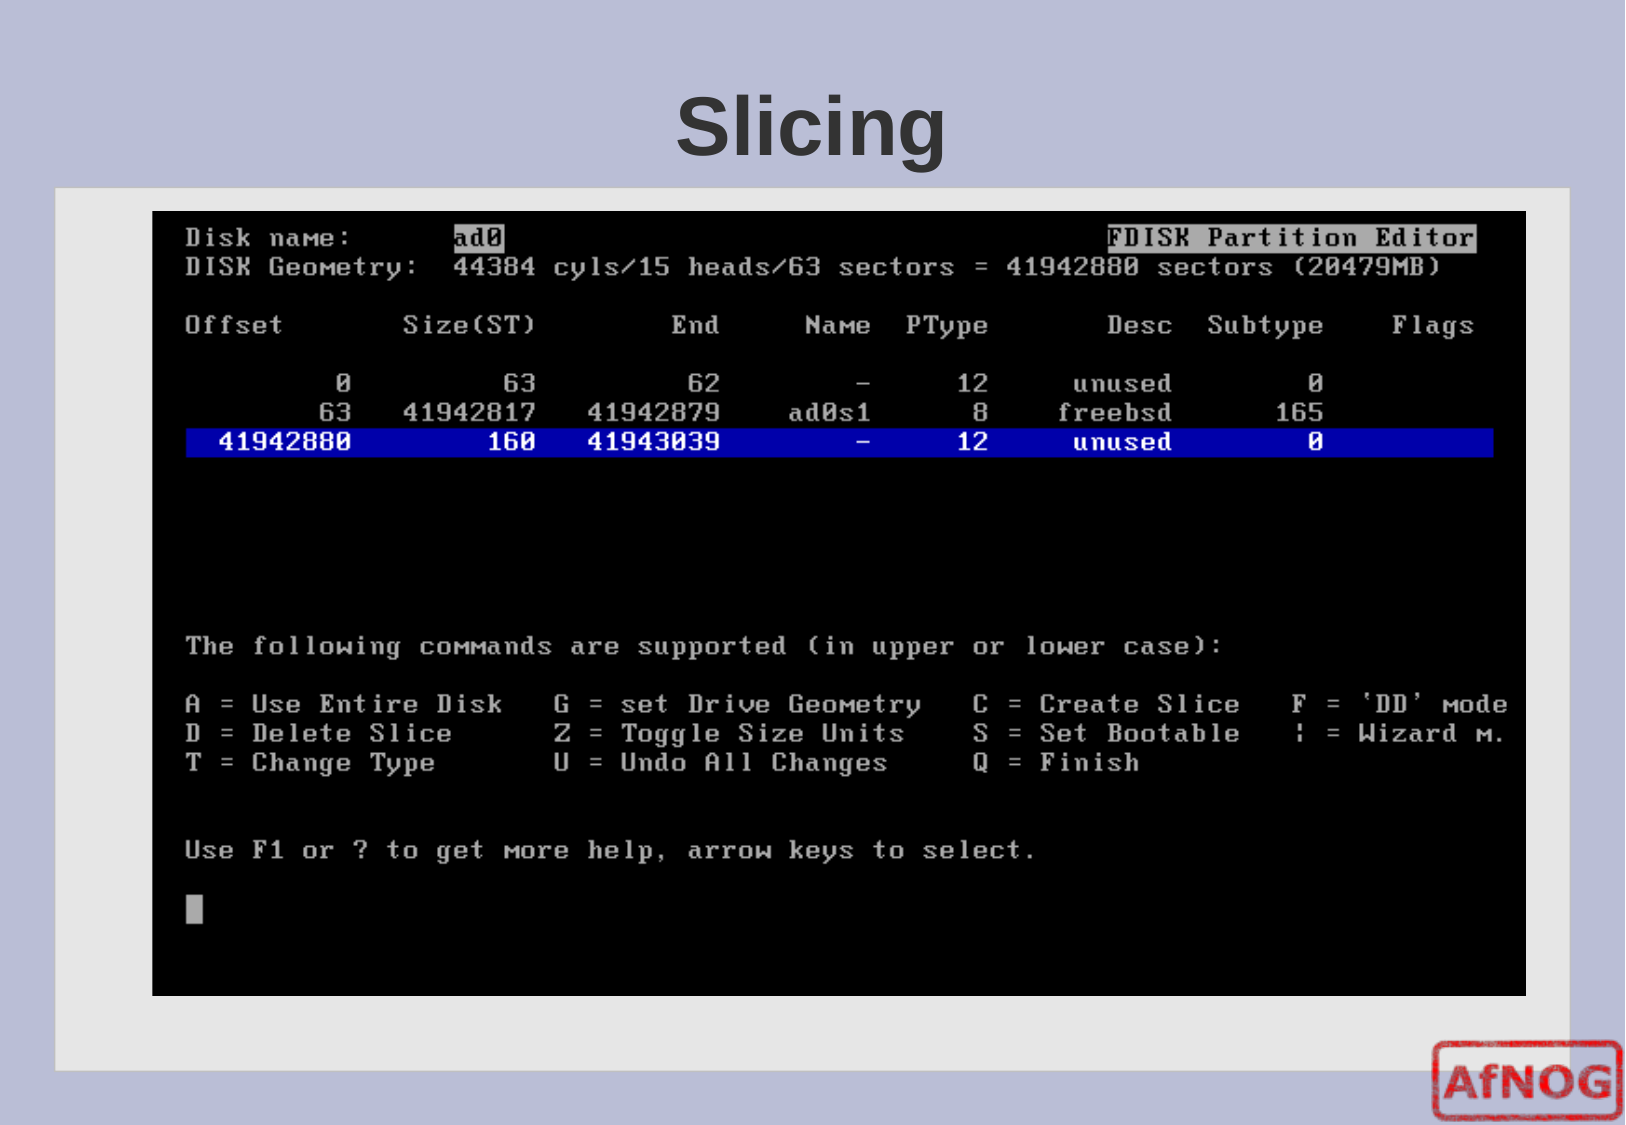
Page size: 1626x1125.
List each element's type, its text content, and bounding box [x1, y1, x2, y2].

text_box [152, 211, 1526, 996]
title Slicing [54, 44, 1571, 215]
picture [1430, 1038, 1626, 1125]
